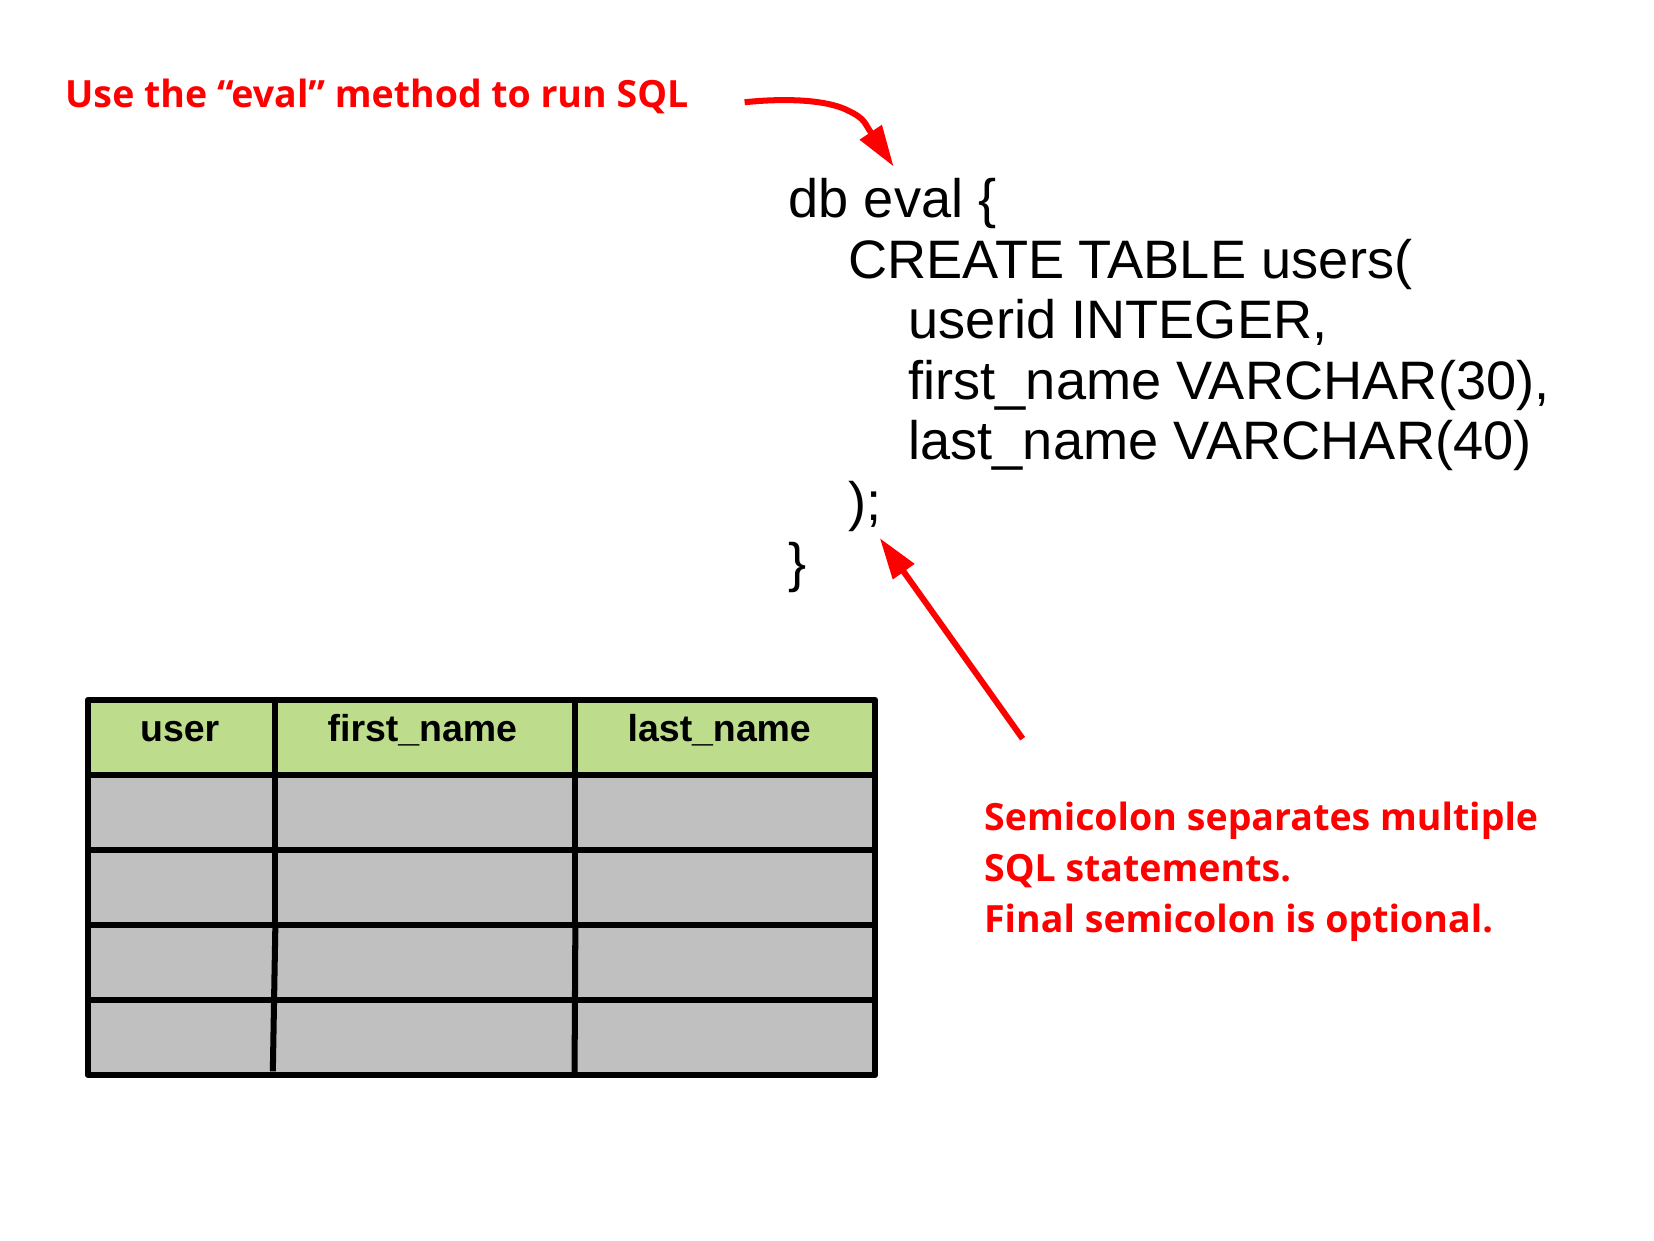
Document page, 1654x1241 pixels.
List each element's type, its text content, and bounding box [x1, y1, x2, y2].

text_box Use the “eval” method to run SQL [47, 57, 721, 134]
text_box db eval { CREATE TABLE users( userid INTEGER, first_name VARCHAR(30), last_name VARCHAR(40) ); } [773, 161, 1564, 612]
text_box last_name [612, 699, 838, 759]
text_box Semicolon separates multiple SQL statements. Final semicolon is optional. [966, 779, 1545, 969]
text_box user [125, 699, 235, 759]
text_box [87, 699, 876, 1075]
text_box first_name [312, 699, 538, 759]
